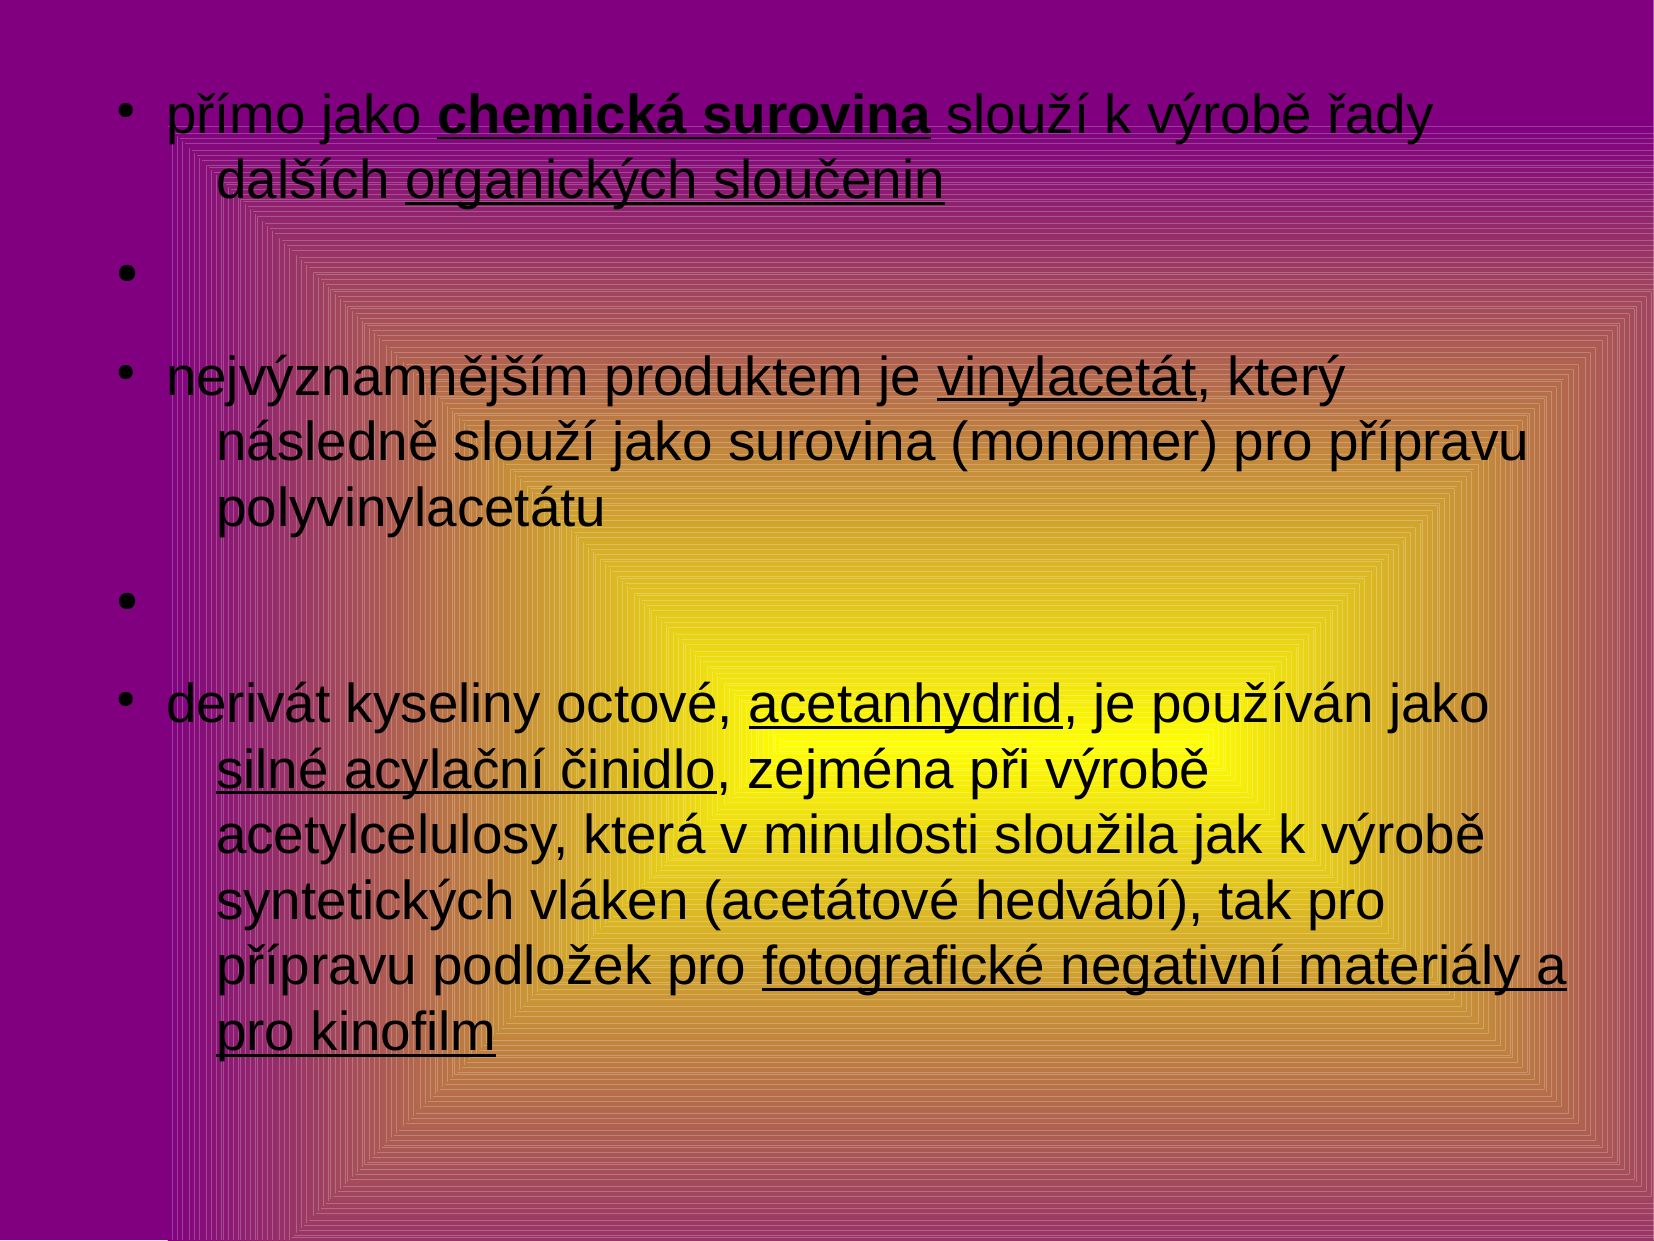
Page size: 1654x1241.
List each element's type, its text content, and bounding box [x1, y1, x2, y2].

list přímo jako chemická surovina slouží k výrobě řady dalších organických sloučenin nejvýznamnějším produktem je vinylacetát, který následně slouží jako surovina (monomer) pro přípravu polyvinylacetátu derivát kyseliny octové, acetanhydrid, je používán jako silné acylační činidlo, zejména při výrobě acetylcelulosy, která v minulosti sloužila jak k výrobě syntetických vláken (acetátové hedvábí), tak pro přípravu podložek pro fotografické negativní materiály a pro kinofilm [82, 78, 1571, 1070]
